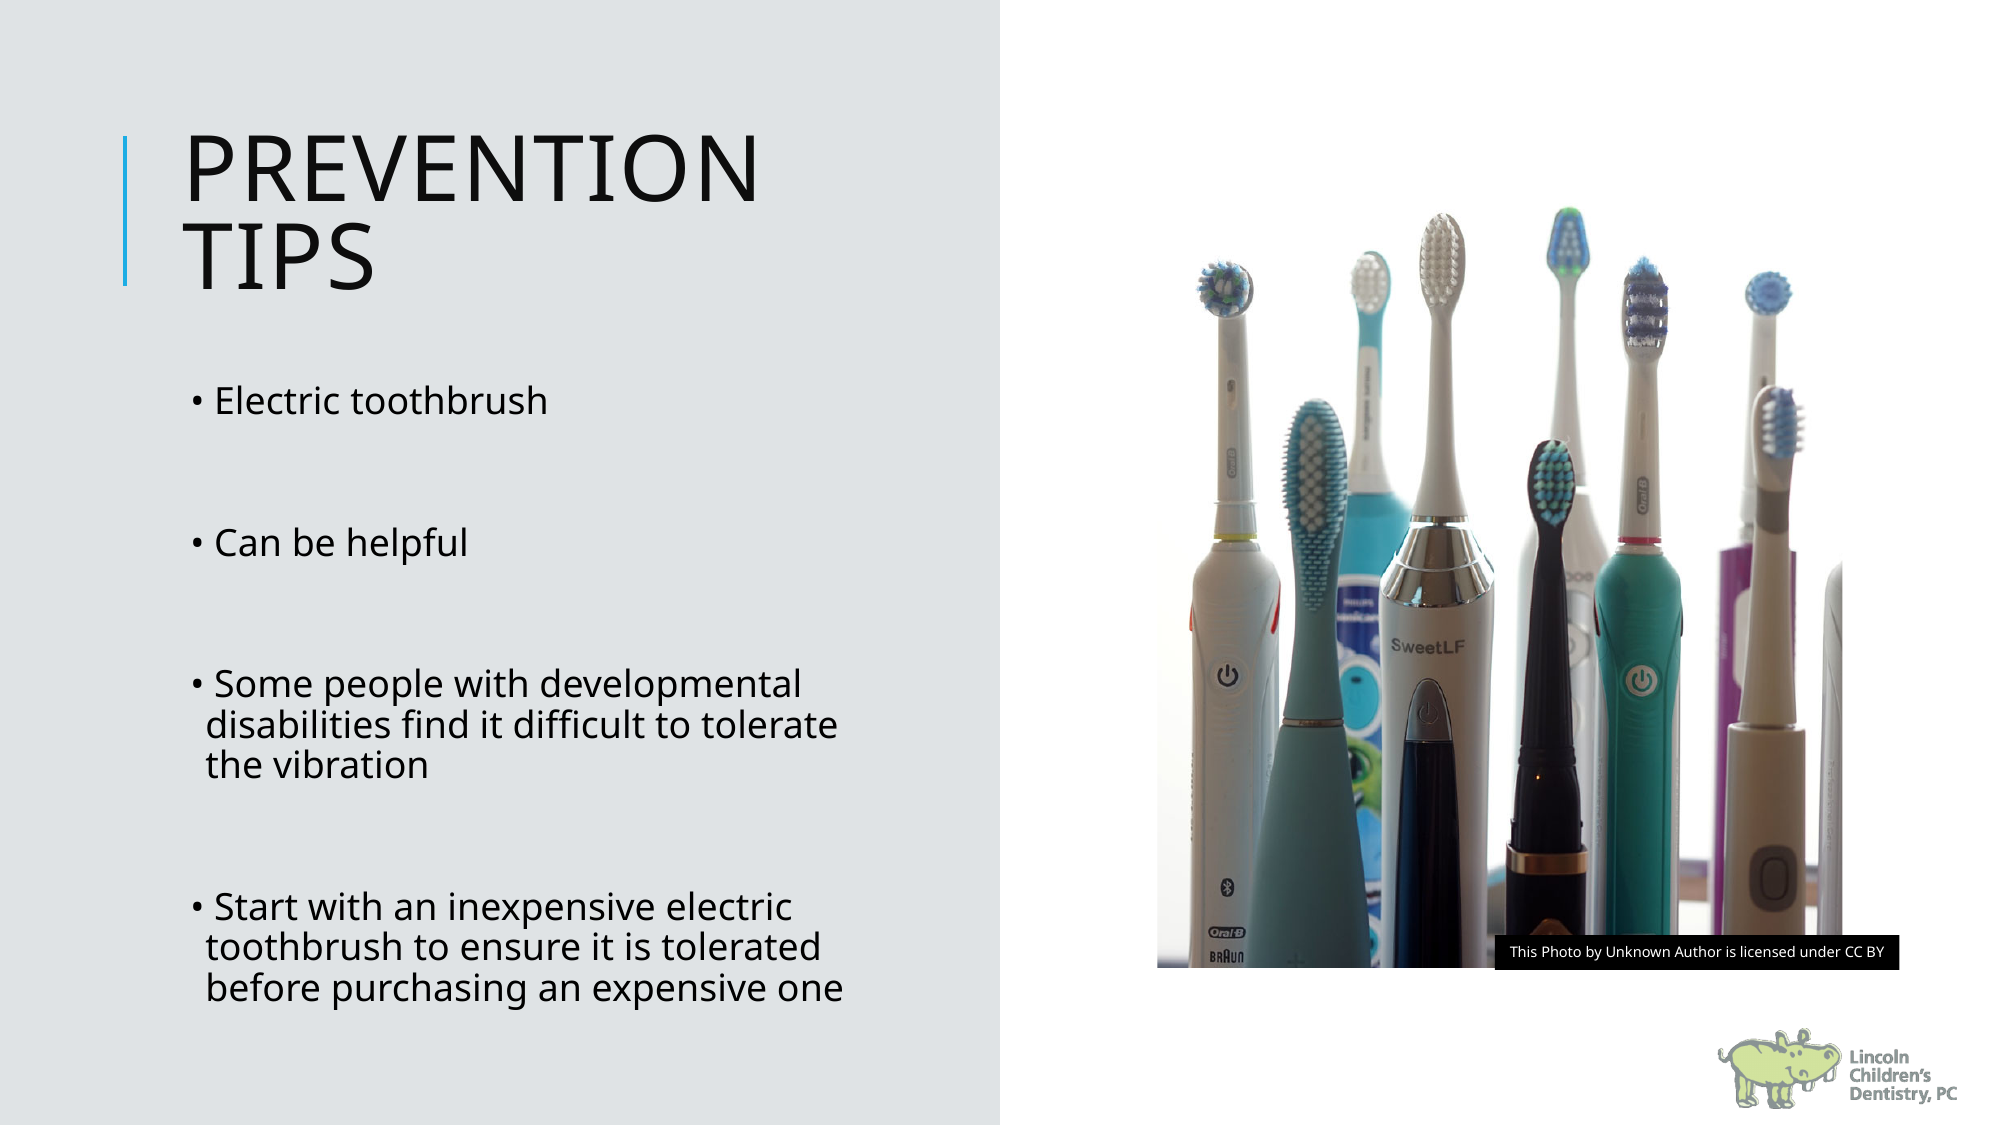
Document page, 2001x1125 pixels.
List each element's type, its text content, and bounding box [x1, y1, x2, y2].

text_box [0, 0, 1000, 1125]
picture [1717, 1028, 1957, 1109]
list • Electric toothbrush • Can be helpful • Some people with developmental disabilities find it difficult to tolerate the vibration • Start with an inexpensive electric toothbrush to ensure it is tolerated before purchasing an expensive one [168, 375, 889, 1021]
text_box This Photo by Unknown Author is licensed under CC BY [1494, 935, 1843, 969]
title Prevention tips [168, 75, 889, 363]
picture [1157, 157, 1843, 969]
